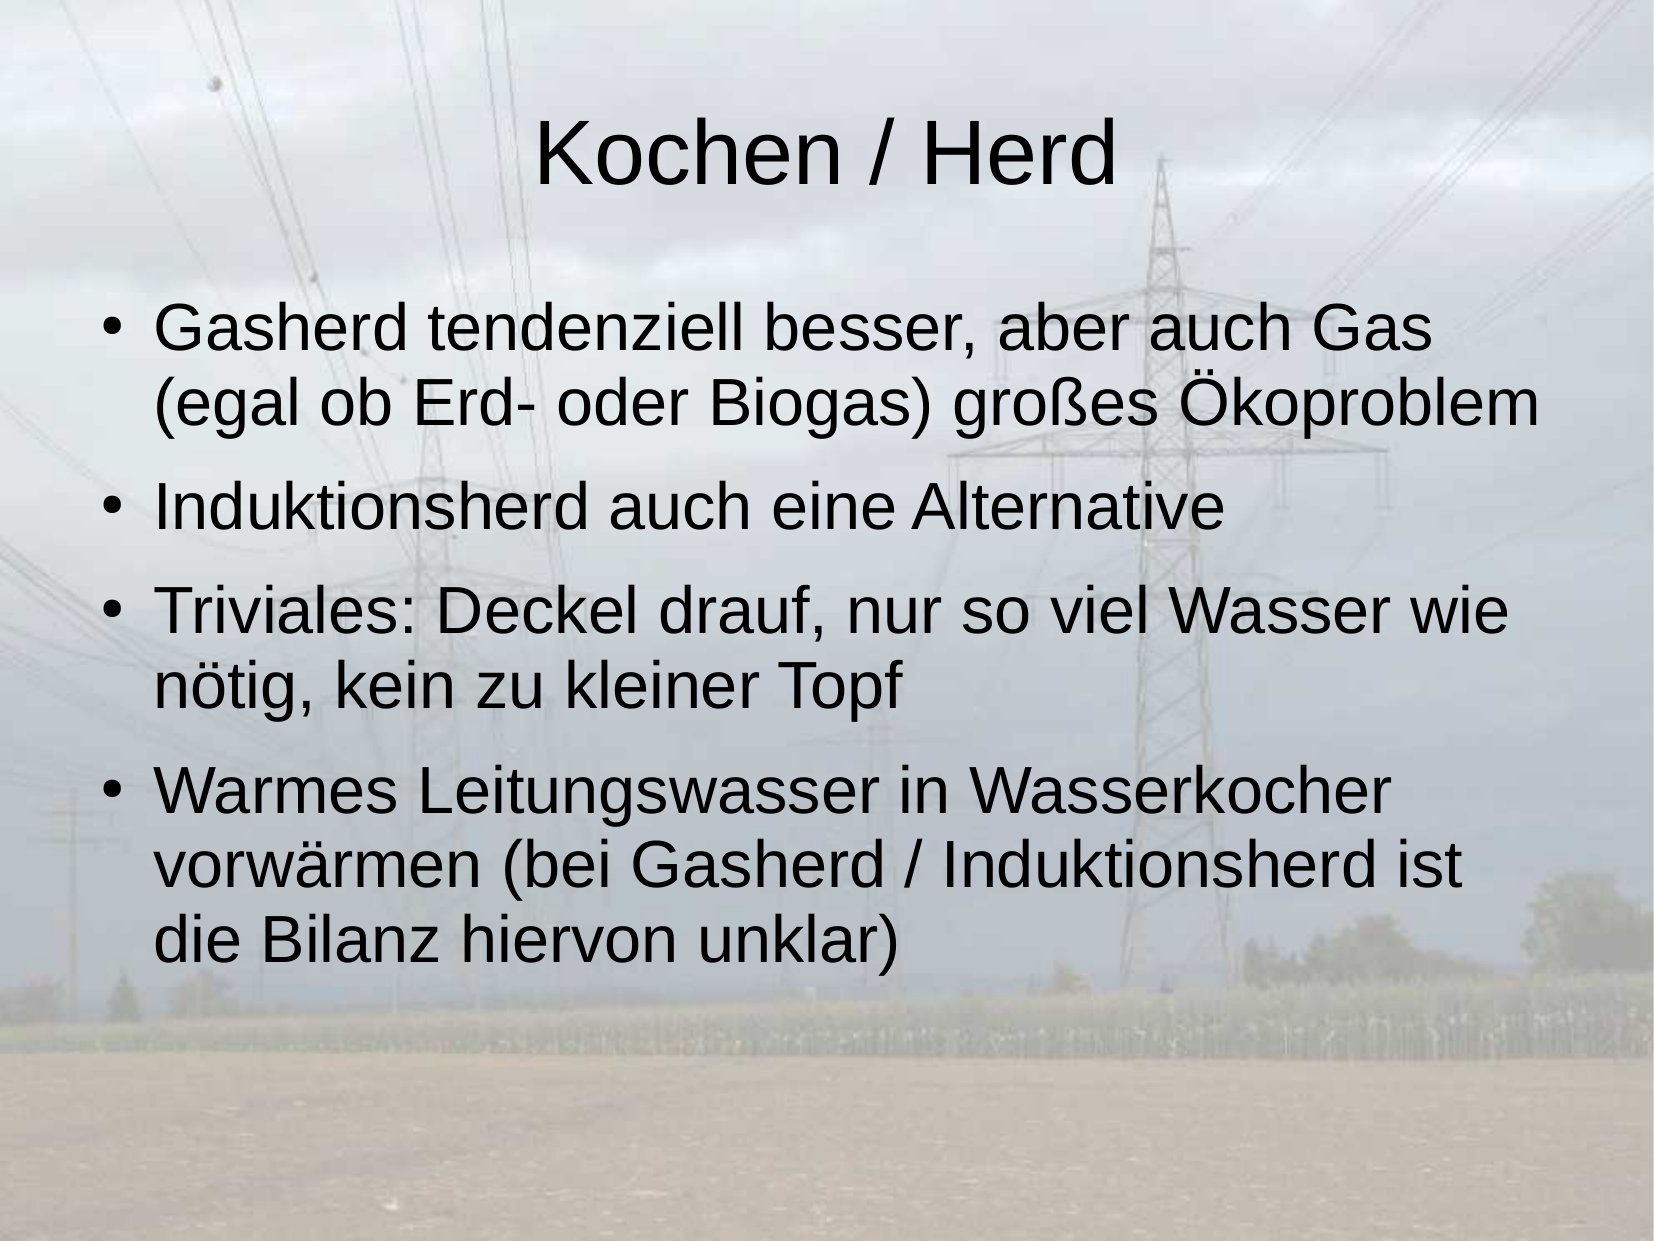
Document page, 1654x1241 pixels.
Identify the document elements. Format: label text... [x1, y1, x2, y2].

title Kochen / Herd [82, 49, 1571, 257]
list Gasherd tendenziell besser, aber auch Gas (egal ob Erd- oder Biogas) großes Ökoproblem Induktionsherd auch eine Alternative Triviales: Deckel drauf, nur so viel Wasser wie nötig, kein zu kleiner Topf Warmes Leitungswasser in Wasserkocher vorwärmen (bei Gasherd / Induktionsherd ist die Bilanz hiervon unklar) [82, 290, 1571, 1109]
picture [0, 0, 1654, 1241]
